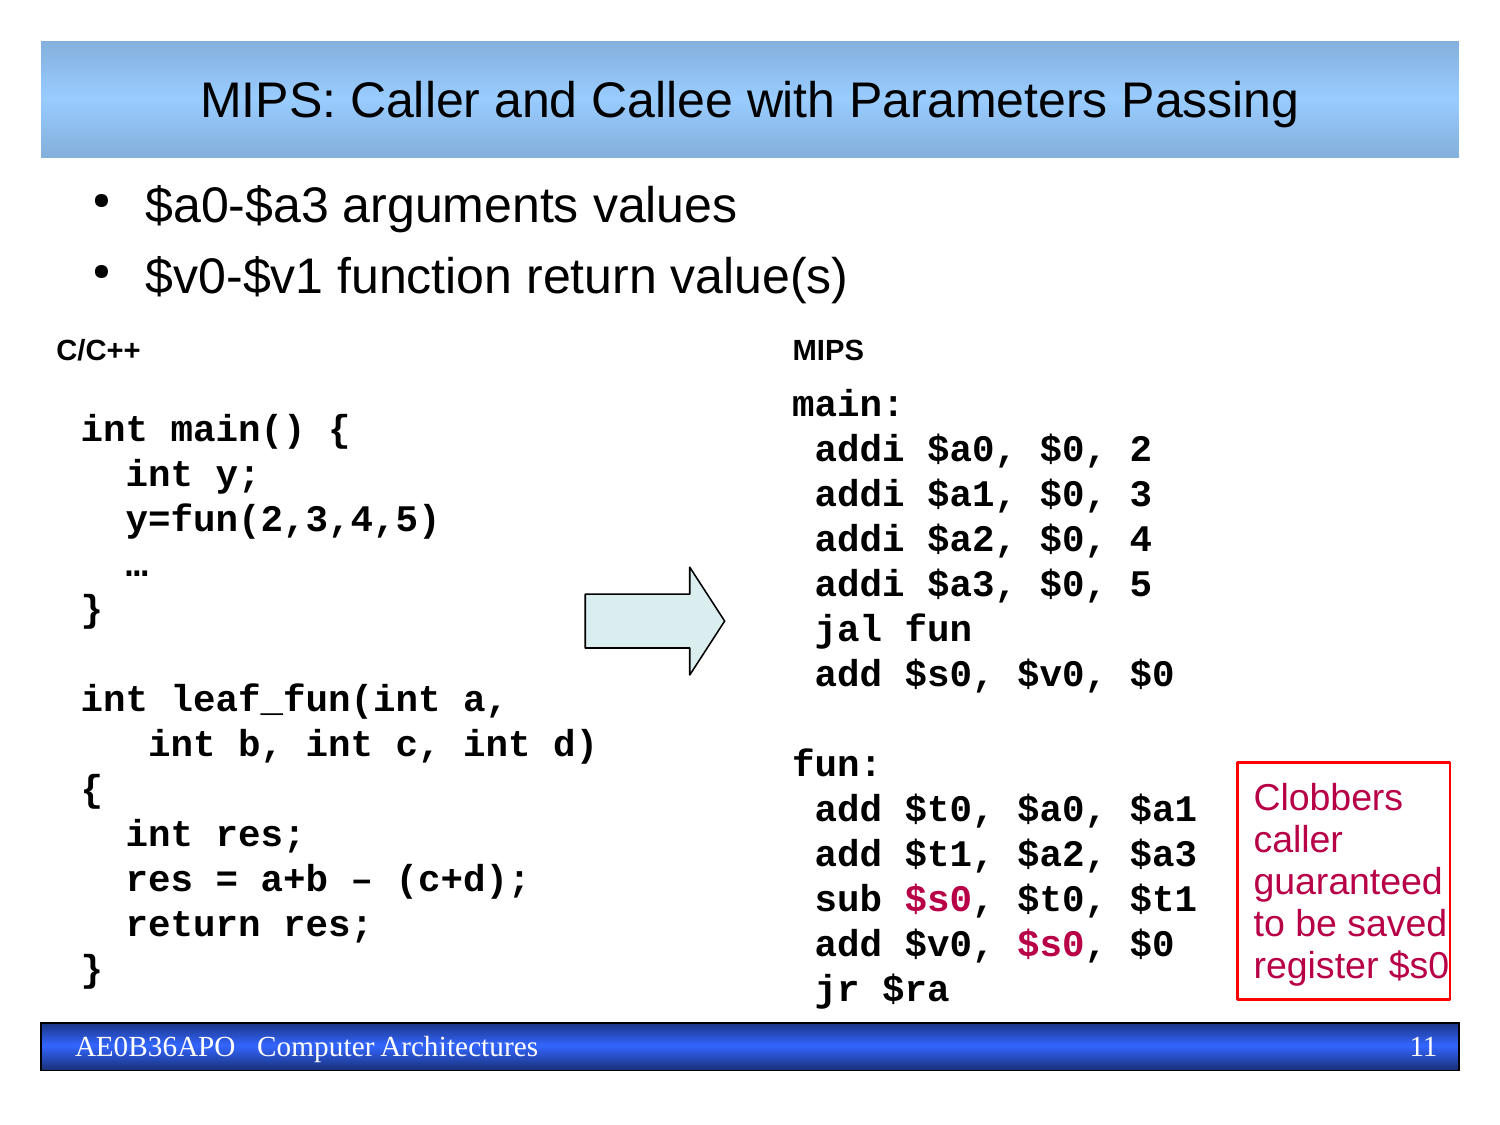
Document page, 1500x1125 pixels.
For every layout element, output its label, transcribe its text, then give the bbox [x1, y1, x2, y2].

list $a0-$a3 arguments values $v0-$v1 function return value(s) [75, 172, 988, 338]
title MIPS: Caller and Callee with Parameters Passing [41, 41, 1459, 158]
text_box [585, 567, 725, 676]
text_box MIPS [777, 338, 880, 397]
text_box C/C++ [41, 323, 156, 397]
text_box Clobbers caller guaranteed to be saved register $s0 [1237, 762, 1450, 1000]
text_box int main() { int y; y=fun(2,3,4,5) … } int leaf_fun(int a, int b, int c, int d) { int res; res = a+b – (c+d); return res; } [65, 396, 638, 997]
text_box main: addi $a0, $0, 2 addi $a1, $0, 3 addi $a2, $0, 4 addi $a3, $0, 5 jal fun add $s0, $v0, $0 fun: add $t0, $a0, $a1 add $t1, $a2, $a3 sub $s0, $t0, $t1 add $v0, $s0, $0 jr $ra [777, 371, 1419, 1017]
